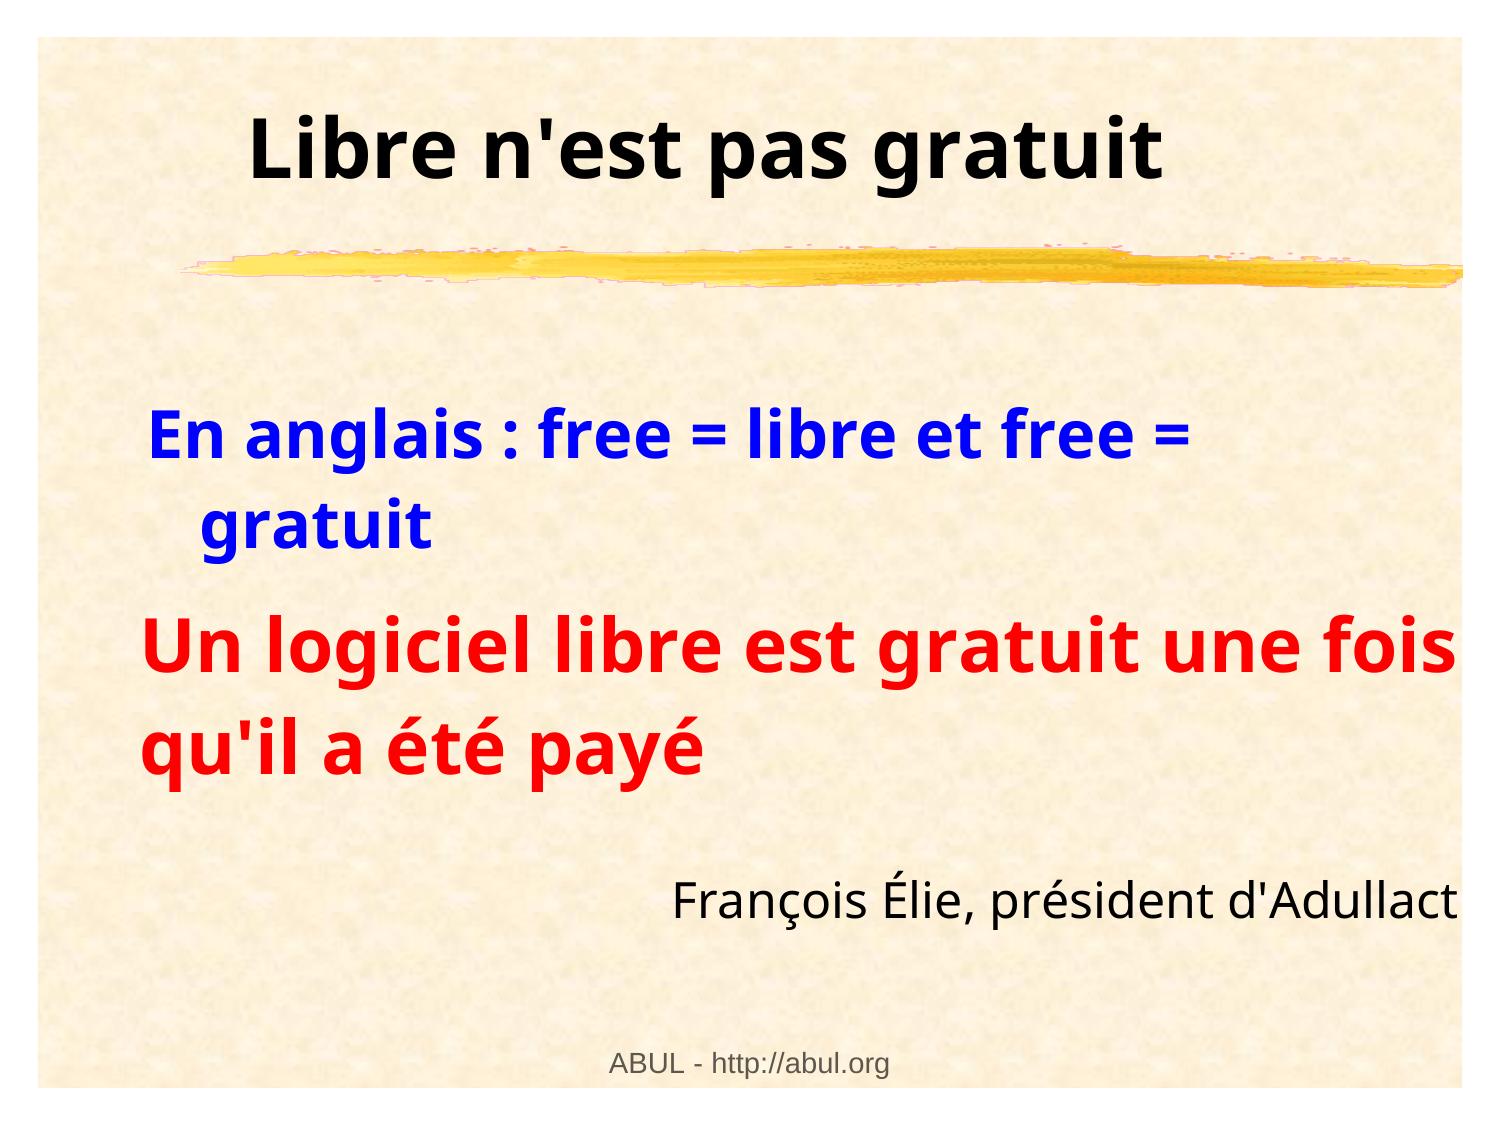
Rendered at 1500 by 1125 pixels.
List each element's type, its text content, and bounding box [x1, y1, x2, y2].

text_box Un logiciel libre est gratuit une fois qu'il a été payé François Élie, président d'Adullact [139, 592, 1463, 911]
title Libre n'est pas gratuit [101, 39, 1312, 253]
picture [1340, 911, 1352, 915]
picture [1310, 911, 1322, 915]
picture [810, 911, 822, 915]
picture [1395, 911, 1407, 915]
picture [37, 37, 1463, 1088]
picture [1236, 911, 1248, 915]
picture [724, 911, 736, 915]
picture [999, 911, 1011, 915]
picture [1115, 911, 1127, 915]
text_box En anglais : free = libre et free = gratuit [128, 386, 1435, 473]
